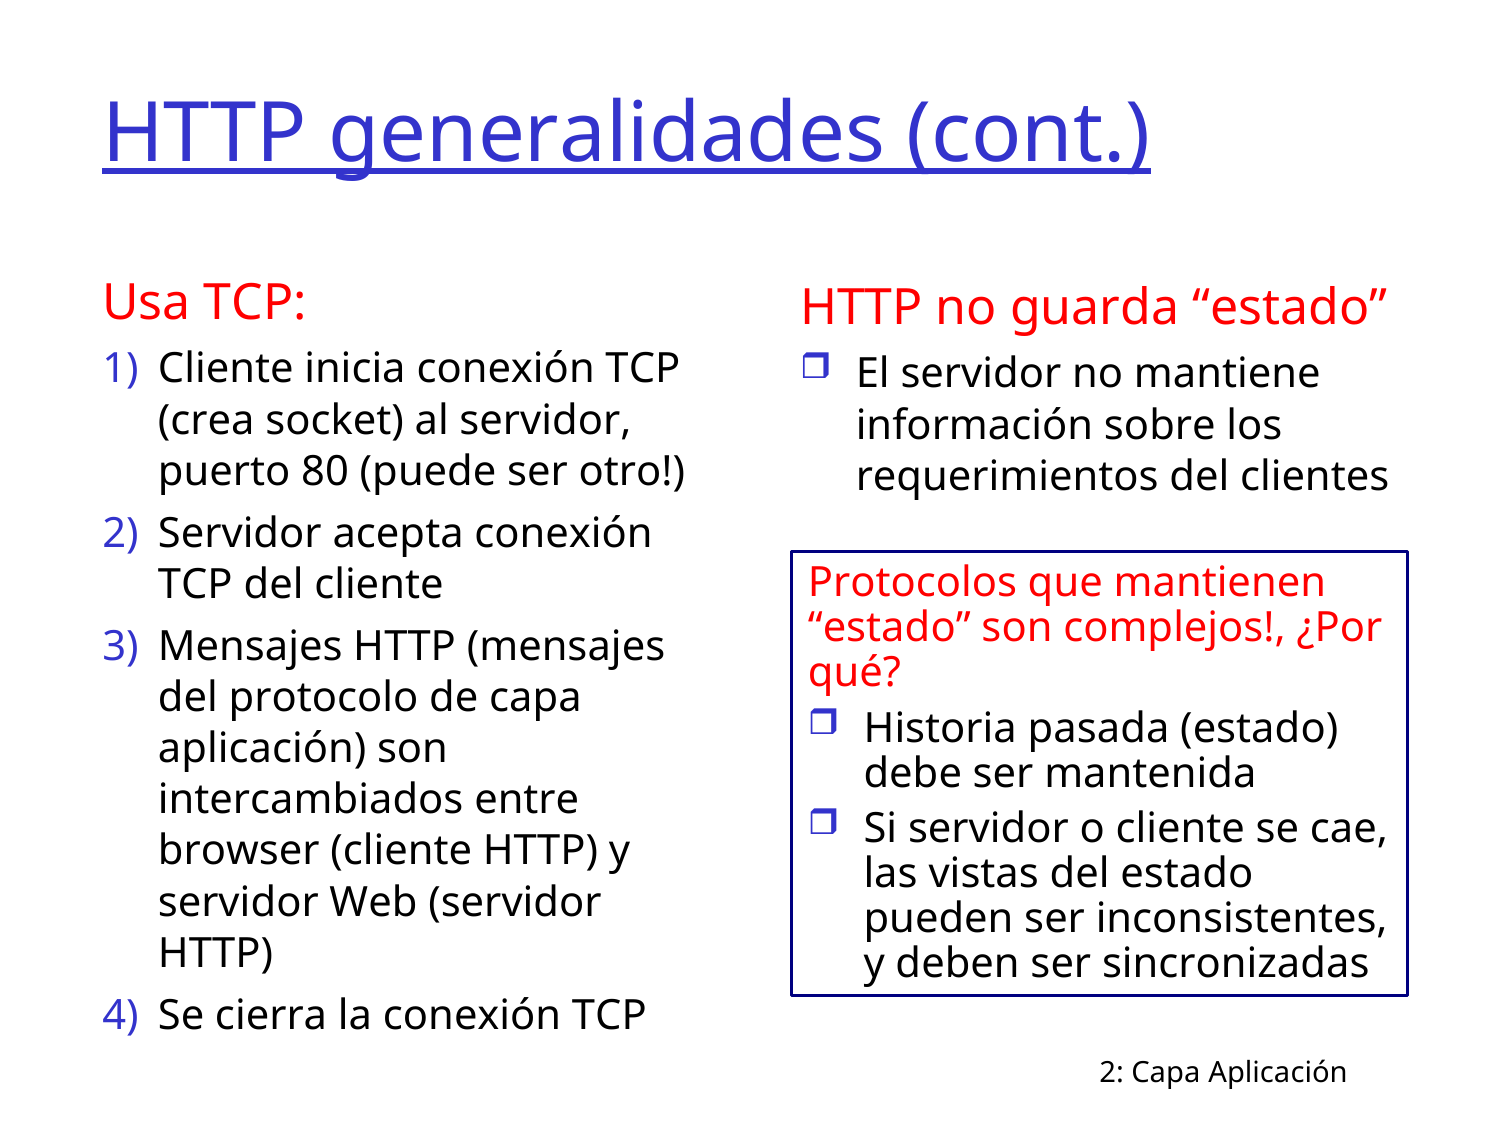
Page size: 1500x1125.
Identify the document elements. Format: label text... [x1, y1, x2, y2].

title HTTP generalidades (cont.) [87, 37, 1363, 225]
text_box Protocolos que mantienen “estado” son complejos!, ¿Por qué? Historia pasada (estado) debe ser mantenida Si servidor o cliente se cae, las vistas del estado pueden ser inconsistentes, y deben ser sincronizadas [791, 551, 1408, 996]
list Usa TCP: Cliente inicia conexión TCP (crea socket) al servidor, puerto 80 (puede ser otro!) Servidor acepta conexión TCP del cliente Mensajes HTTP (mensajes del protocolo de capa aplicación) son intercambiados entre browser (cliente HTTP) y servidor Web (servidor HTTP) Se cierra la conexión TCP [87, 262, 740, 1026]
list HTTP no guarda “estado” El servidor no mantiene información sobre los requerimientos del clientes [785, 267, 1412, 516]
